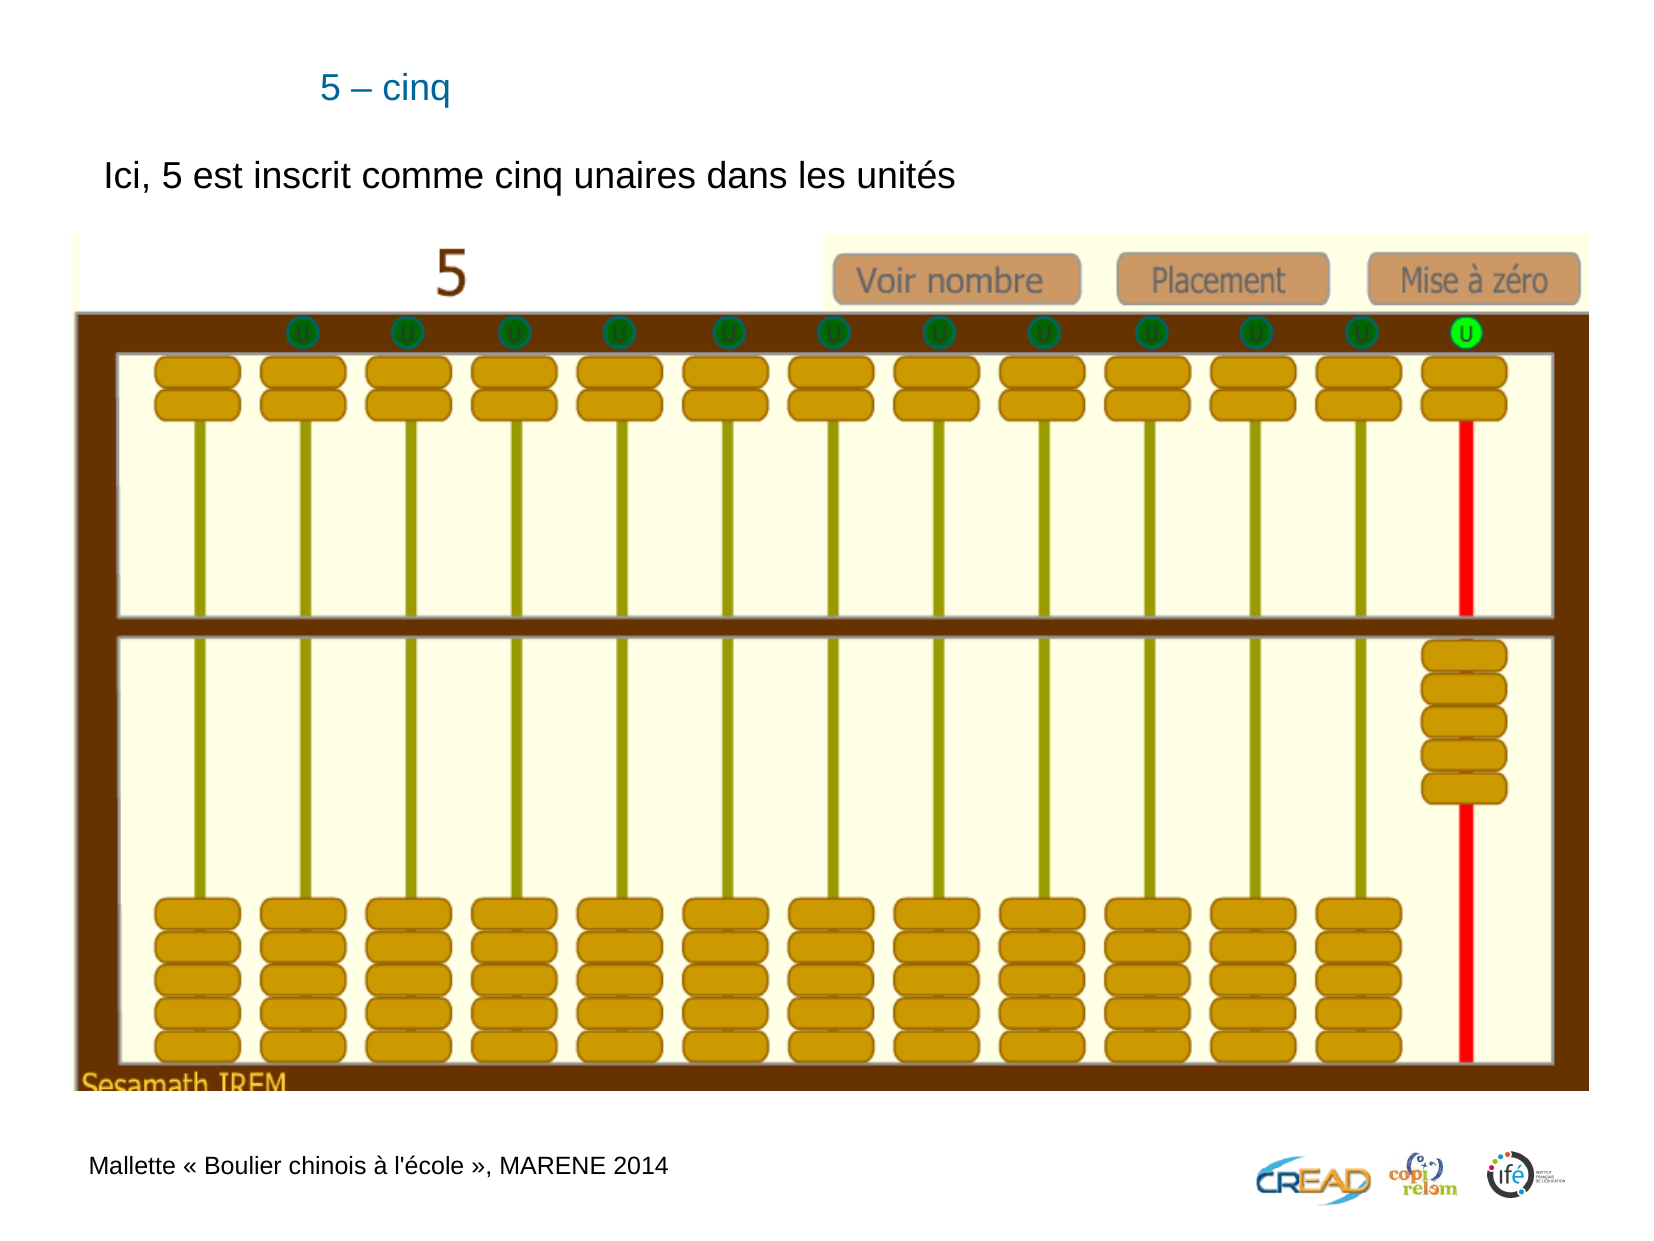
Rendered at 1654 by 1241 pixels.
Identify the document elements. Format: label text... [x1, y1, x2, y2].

picture [1251, 1151, 1377, 1211]
picture [71, 232, 1589, 1091]
picture [1387, 1151, 1461, 1197]
picture [1487, 1151, 1565, 1198]
text_box 5 – cinq [305, 59, 1447, 116]
text_box Ici, 5 est inscrit comme cinq unaires dans les unités [88, 147, 1231, 205]
